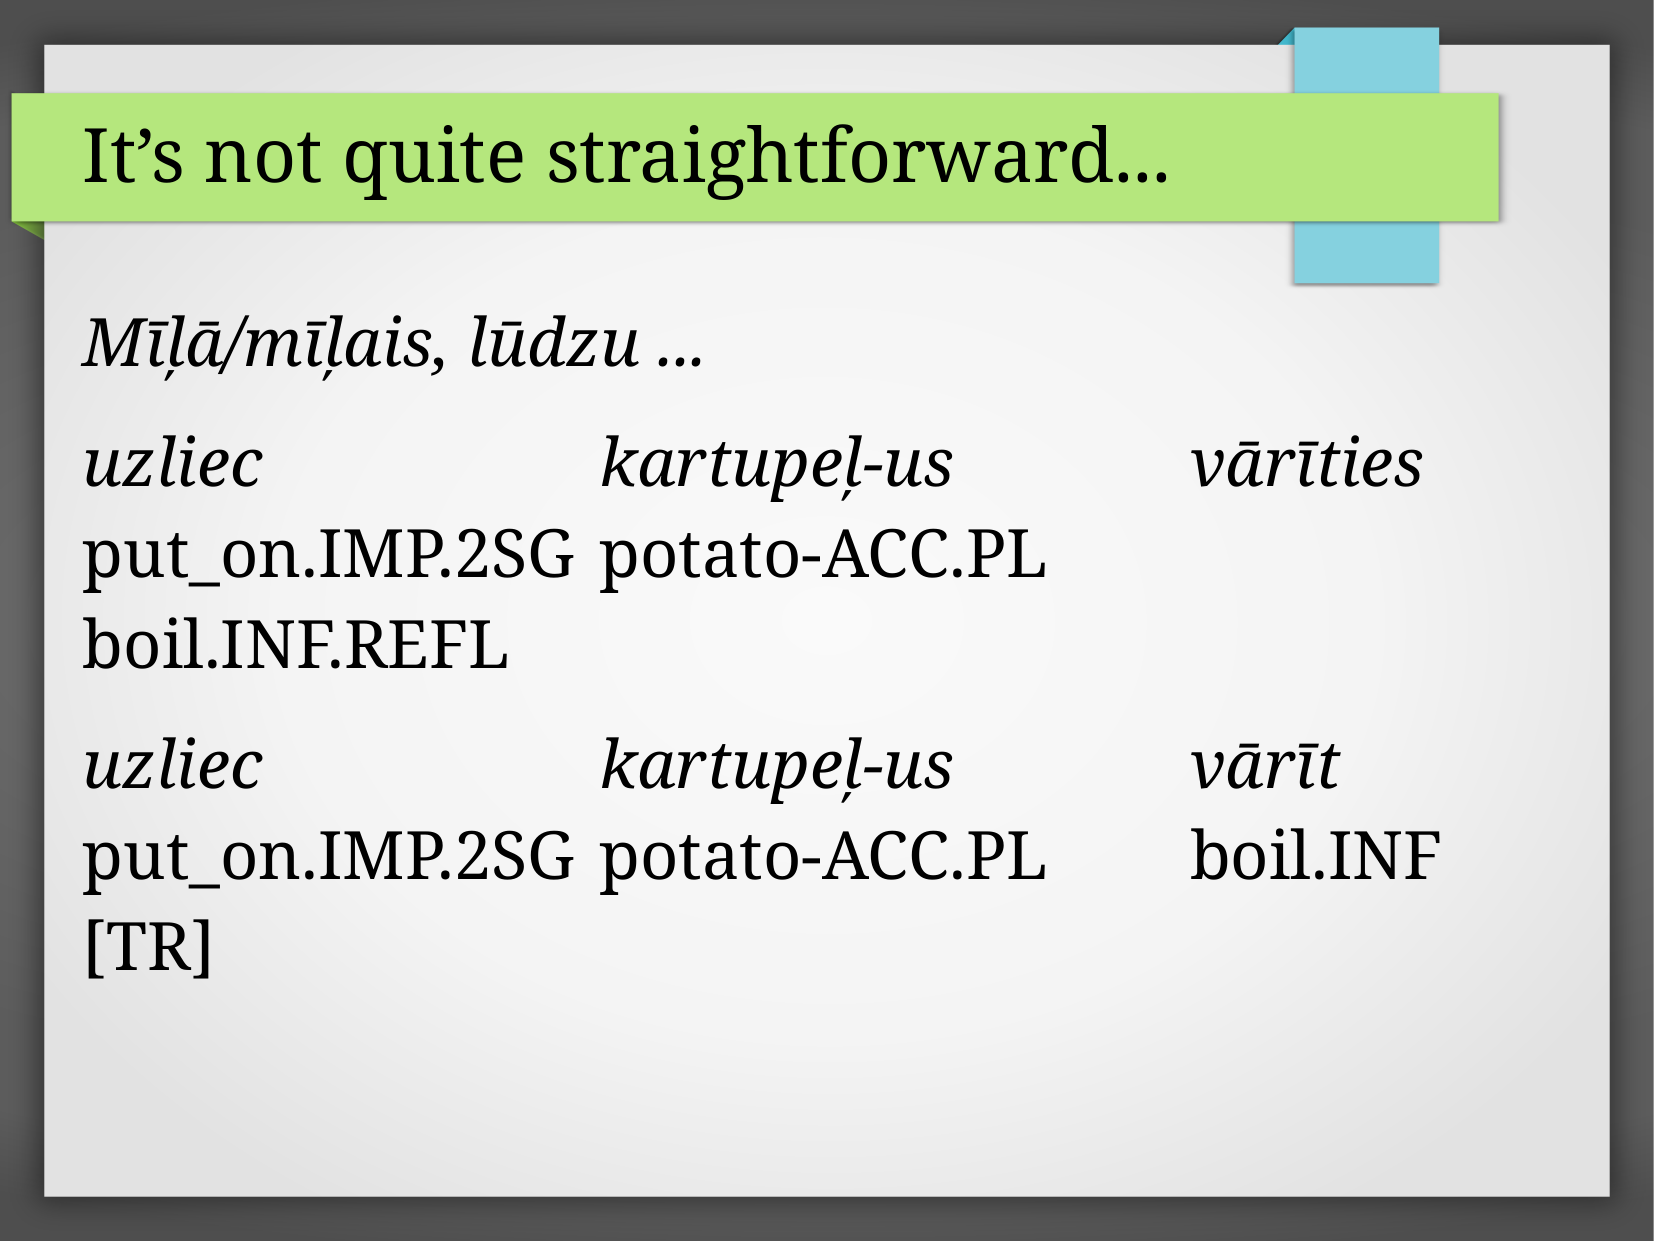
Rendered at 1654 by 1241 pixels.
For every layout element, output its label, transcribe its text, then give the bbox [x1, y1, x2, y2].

picture [0, 0, 1654, 1241]
title It’s not quite straightforward... [82, 94, 1264, 213]
list Mīļā/mīļais, lūdzu ... uzliec kartupeļ-us vārīties put_on.IMP.2SG potato-ACC.PL boil.INF.REFL uzliec kartupeļ-us vārīt put_on.IMP.2SG potato-ACC.PL boil.INF [TR] [82, 295, 1571, 1015]
